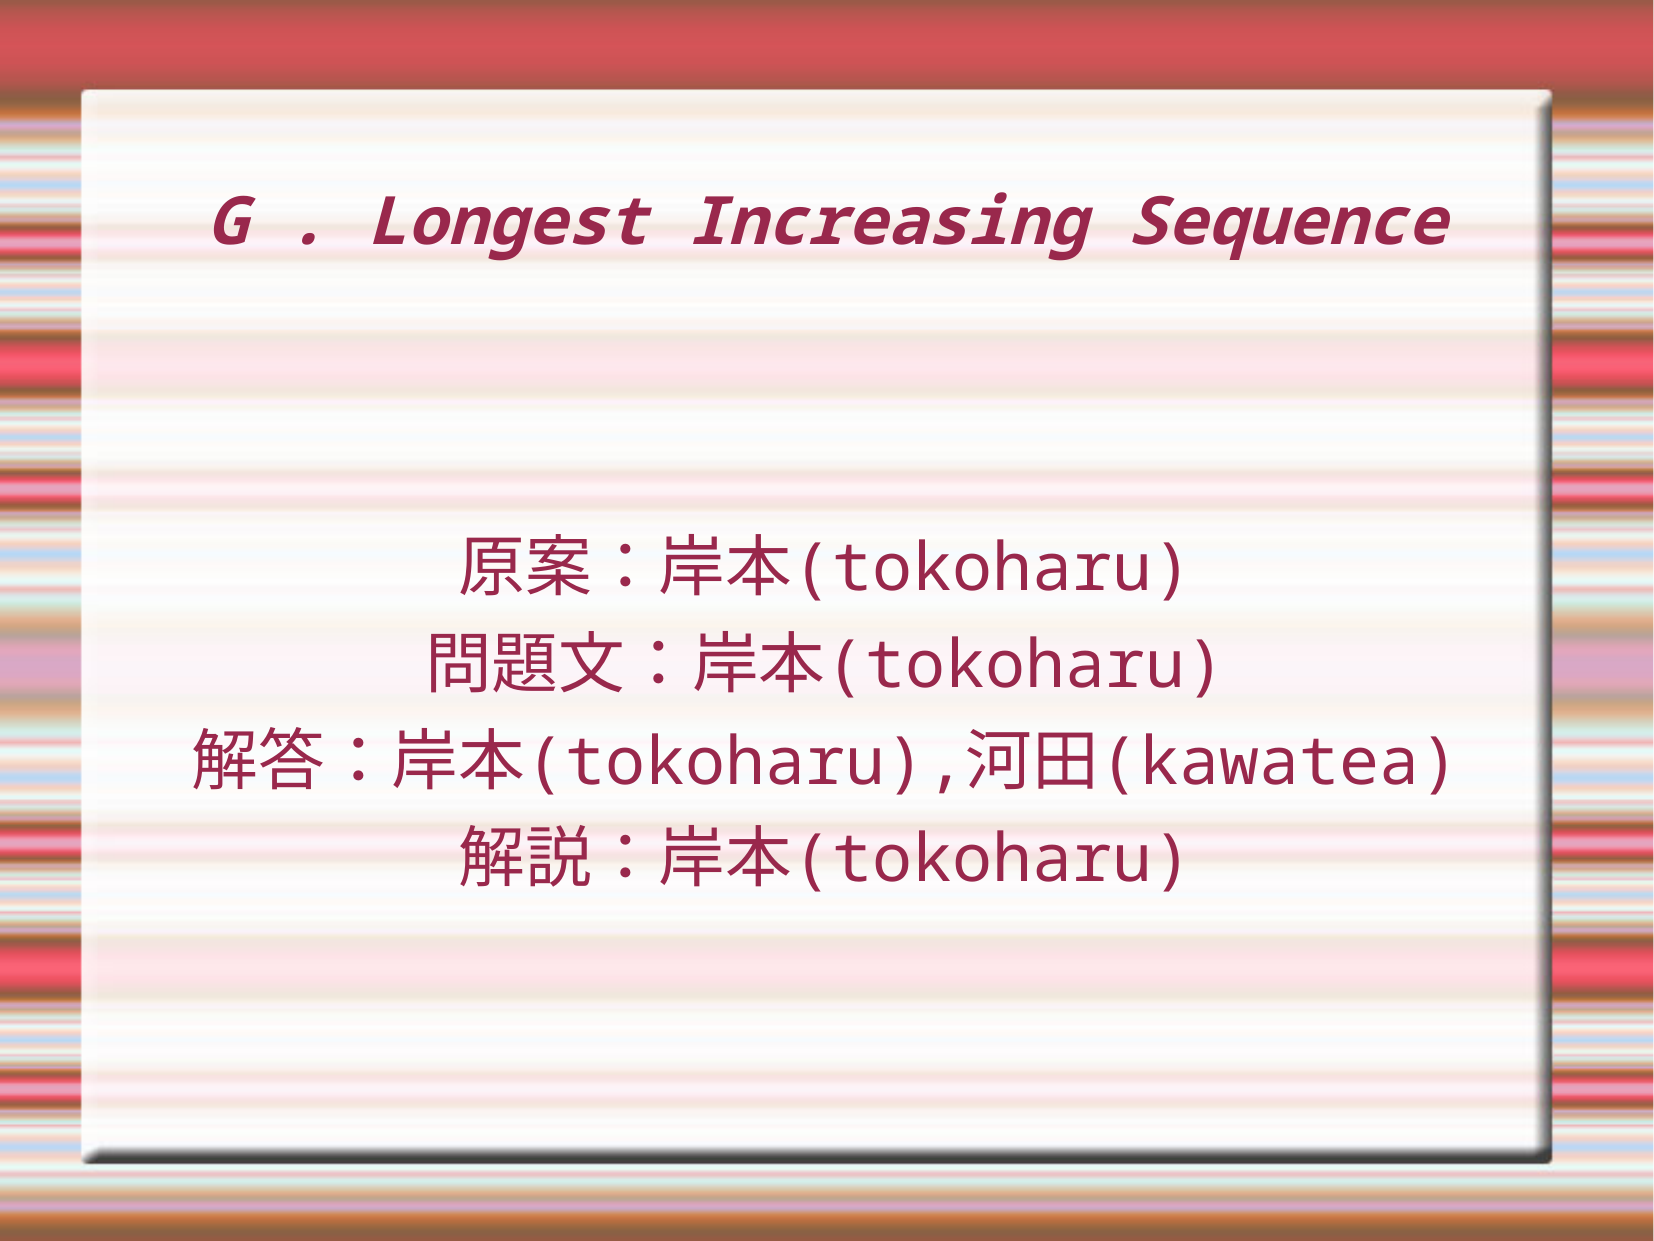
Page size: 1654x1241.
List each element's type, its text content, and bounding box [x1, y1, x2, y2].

picture [0, 0, 1654, 1241]
subtitle 原案：岸本(tokoharu) 問題文：岸本(tokoharu) 解答：岸本(tokoharu),河田(kawatea) 解説：岸本(tokoharu) [134, 350, 1516, 1132]
title G . Longest Increasing Sequence [121, 114, 1534, 322]
